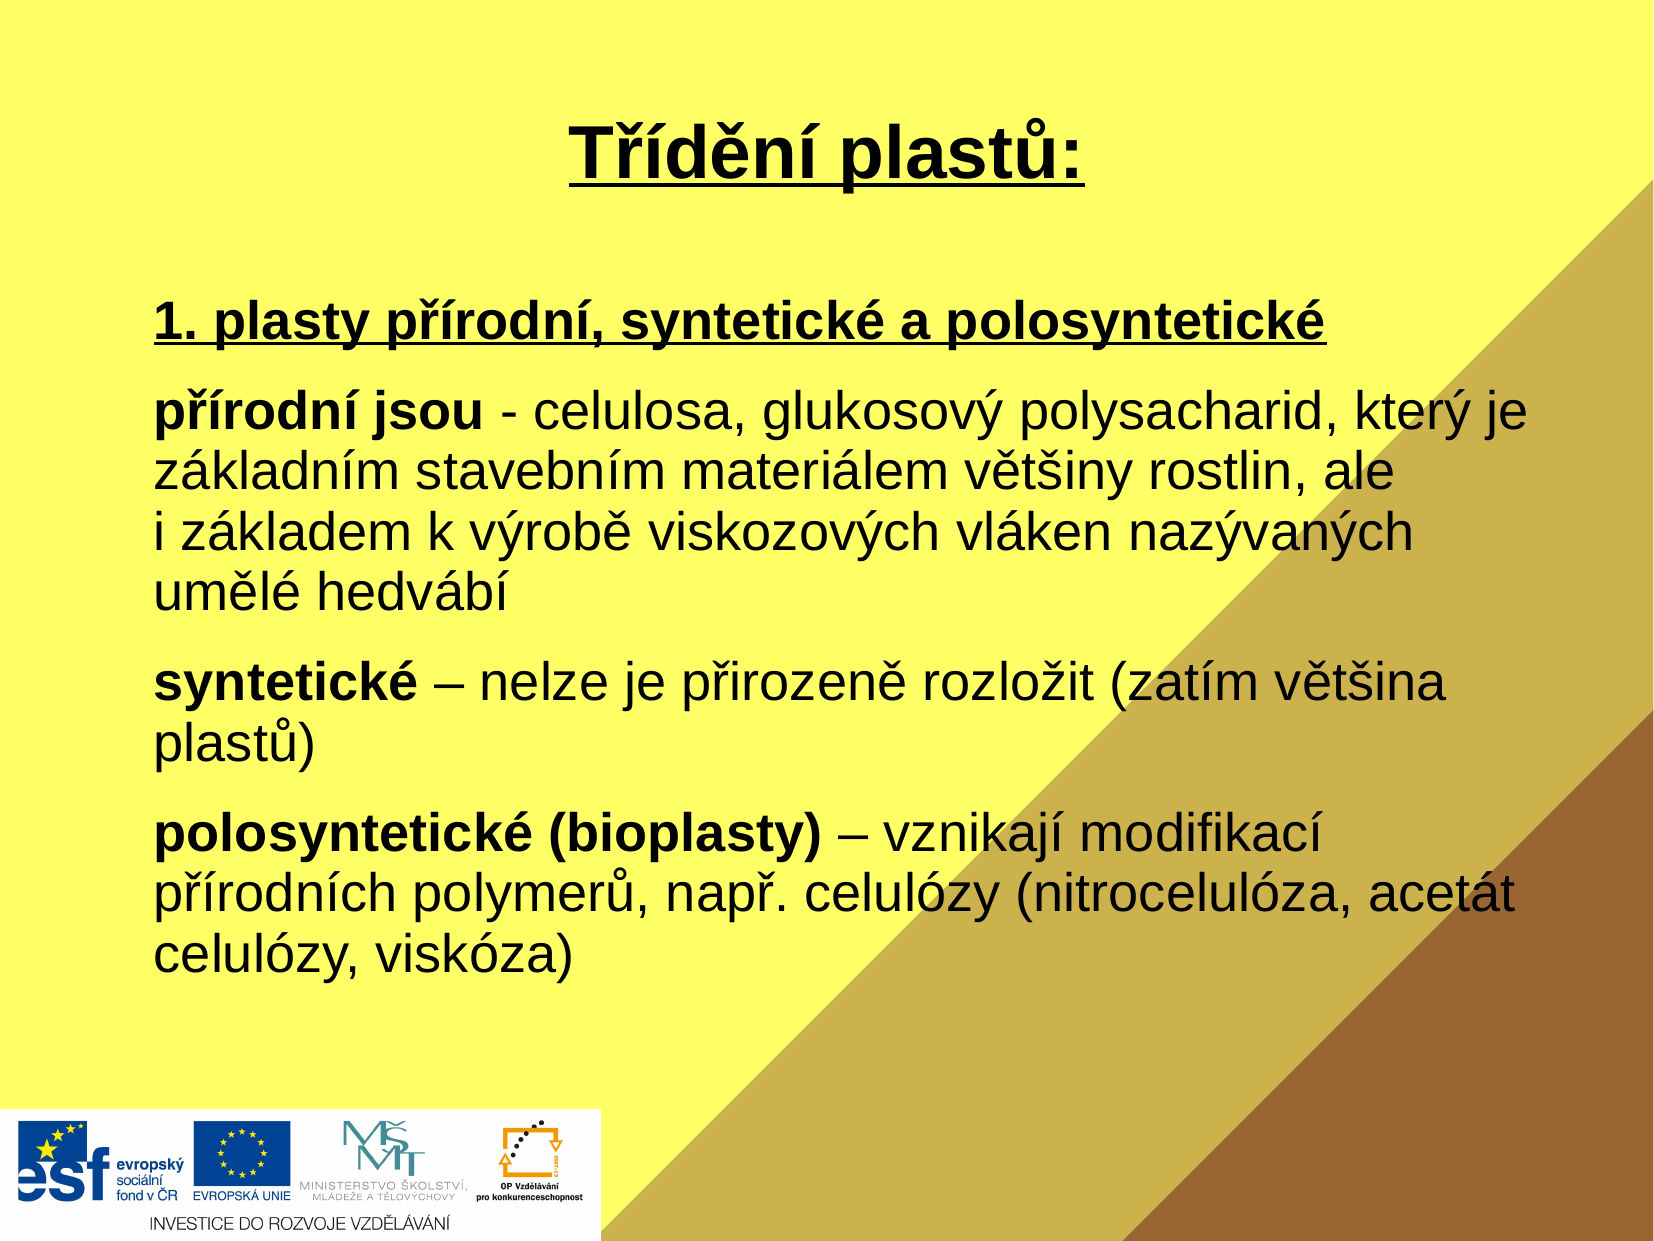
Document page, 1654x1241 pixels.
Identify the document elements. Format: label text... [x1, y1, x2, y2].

list 1. plasty přírodní, syntetické a polosyntetické přírodní jsou - celulosa, glukosový polysacharid, který je základním stavebním materiálem většiny rostlin, ale i základem k výrobě viskozových vláken nazývaných umělé hedvábí syntetické – nelze je přirozeně rozložit (zatím většina plastů) polosyntetické (bioplasty) – vznikají modifikací přírodních polymerů, např. celulózy (nitrocelulóza, acetát celulózy, viskóza) [82, 290, 1571, 1162]
title Třídění plastů: [82, 49, 1571, 257]
picture [0, 1109, 601, 1241]
